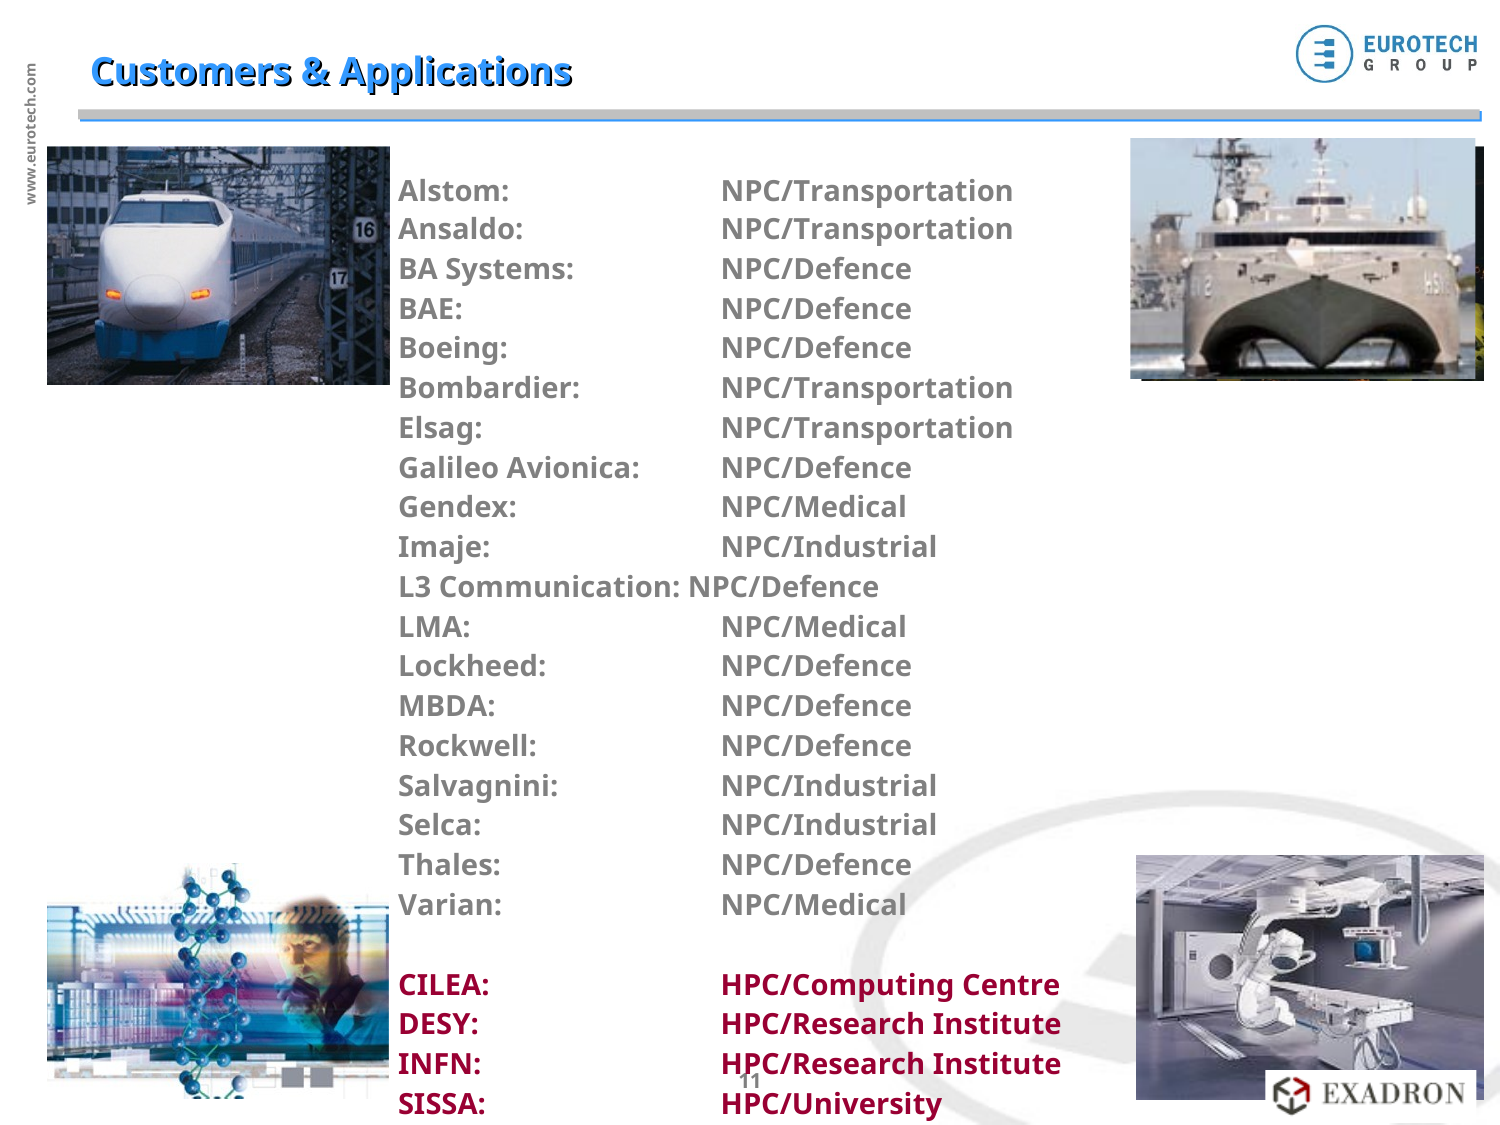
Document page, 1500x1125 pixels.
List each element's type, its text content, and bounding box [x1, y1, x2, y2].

picture [47, 146, 390, 385]
picture [47, 863, 389, 1099]
picture [1130, 138, 1484, 381]
picture [1136, 774, 1500, 1125]
picture [1295, 24, 1477, 83]
text_box Alstom: NPC/Transportation Ansaldo: NPC/Transportation BA Systems: NPC/Defence BAE: NPC/Defence Boeing: NPC/Defence Bombardier: NPC/Transportation Elsag: NPC/Transportation Galileo Avionica: NPC/Defence Gendex: NPC/Medical Imaje: NPC/Industrial L3 Communication: NPC/Defence LMA: NPC/Medical Lockheed: NPC/Defence MBDA: NPC/Defence Rockwell: NPC/Defence Salvagnini: NPC/Industrial Selca: NPC/Industrial Thales: NPC/Defence Varian: NPC/Medical CILEA: HPC/Computing Centre DESY: HPC/Research Institute INFN: HPC/Research Institute SISSA: HPC/University [383, 164, 1372, 1125]
title Customers & Applications [74, 39, 1190, 101]
picture [366, 1036, 373, 1044]
